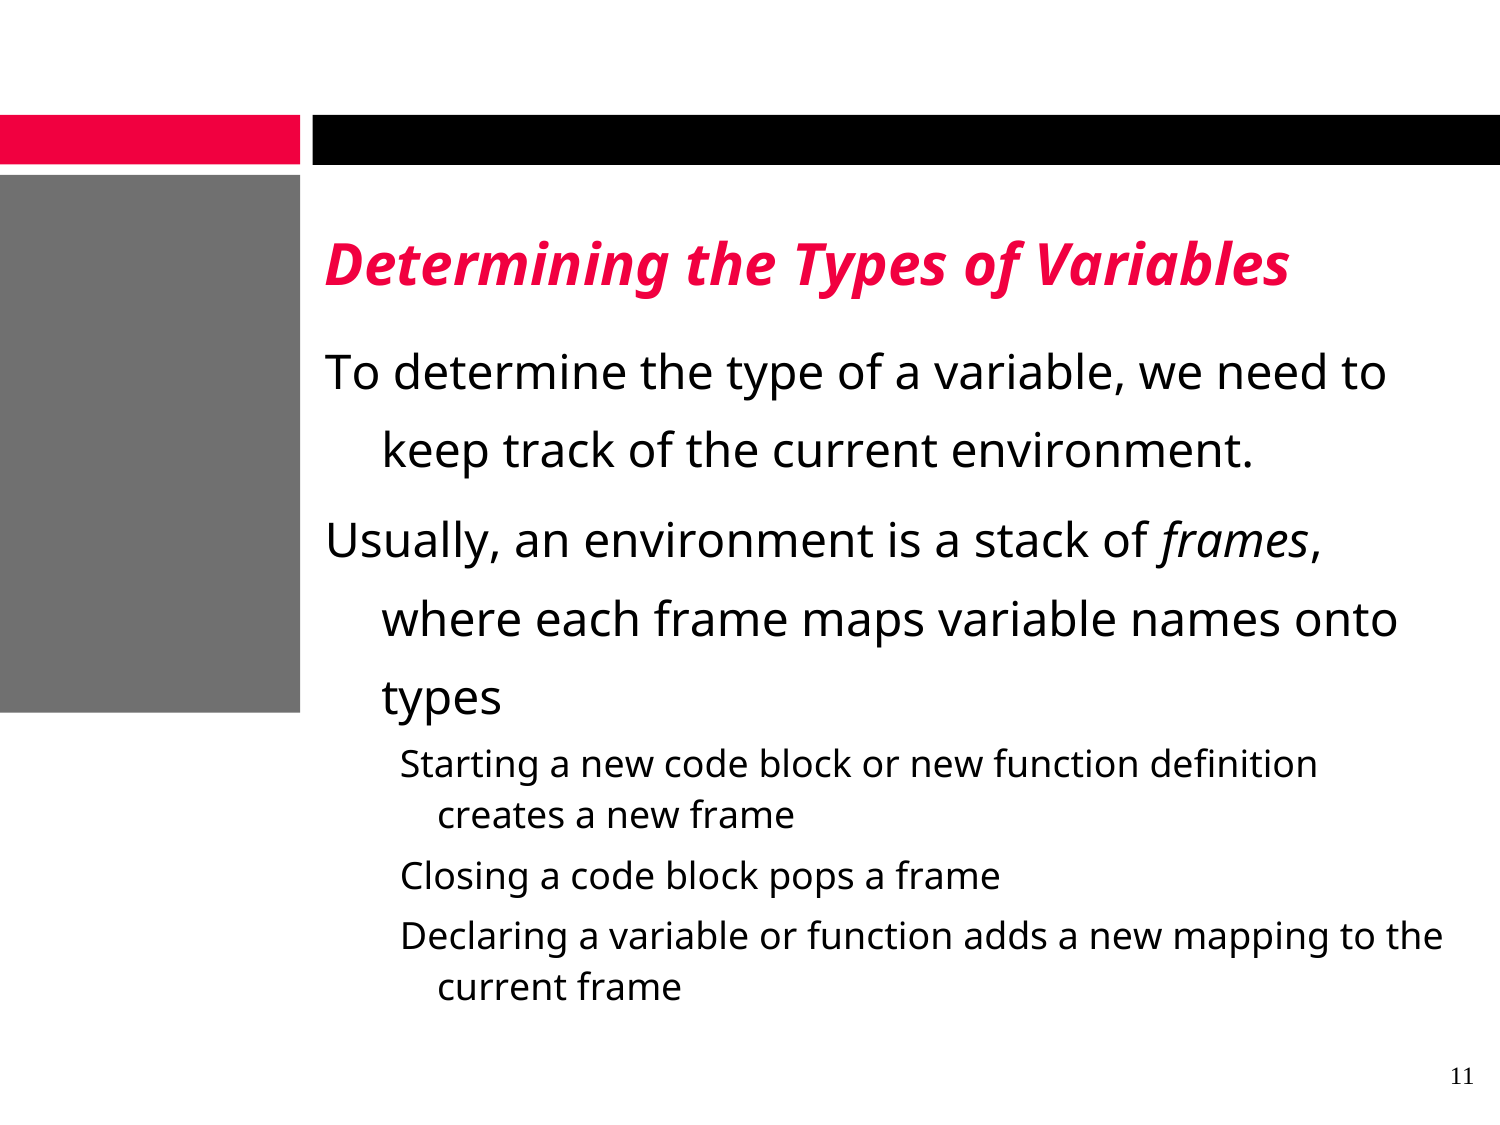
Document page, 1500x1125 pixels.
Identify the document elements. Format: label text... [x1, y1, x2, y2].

title Determining the Types of Variables [324, 187, 1450, 324]
list To determine the type of a variable, we need to keep track of the current environment. Usually, an environment is a stack of frames, where each frame maps variable names onto types Starting a new code block or new function definition creates a new frame Closing a code block pops a frame Declaring a variable or function adds a new mapping to the current frame [324, 324, 1450, 1051]
